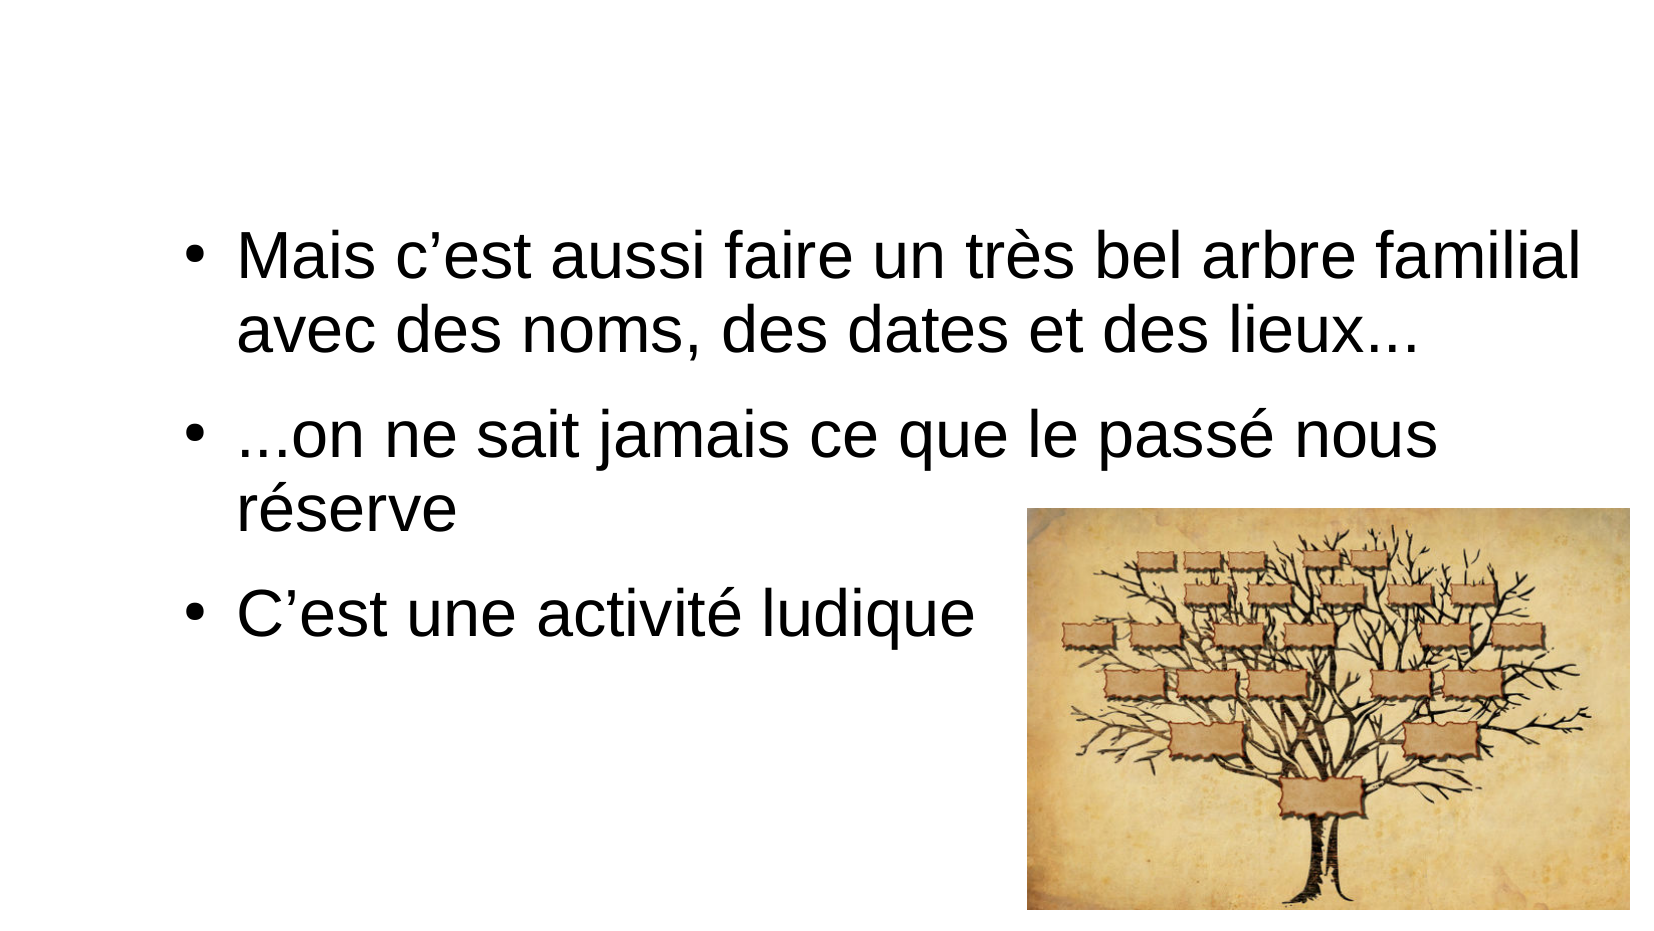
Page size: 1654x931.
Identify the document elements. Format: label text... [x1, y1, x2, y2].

picture [1027, 508, 1630, 910]
list Mais c’est aussi faire un très bel arbre familial avec des noms, des dates et des lieux... ...on ne sait jamais ce que le passé nous réserve C’est une activité ludique [165, 217, 1654, 758]
